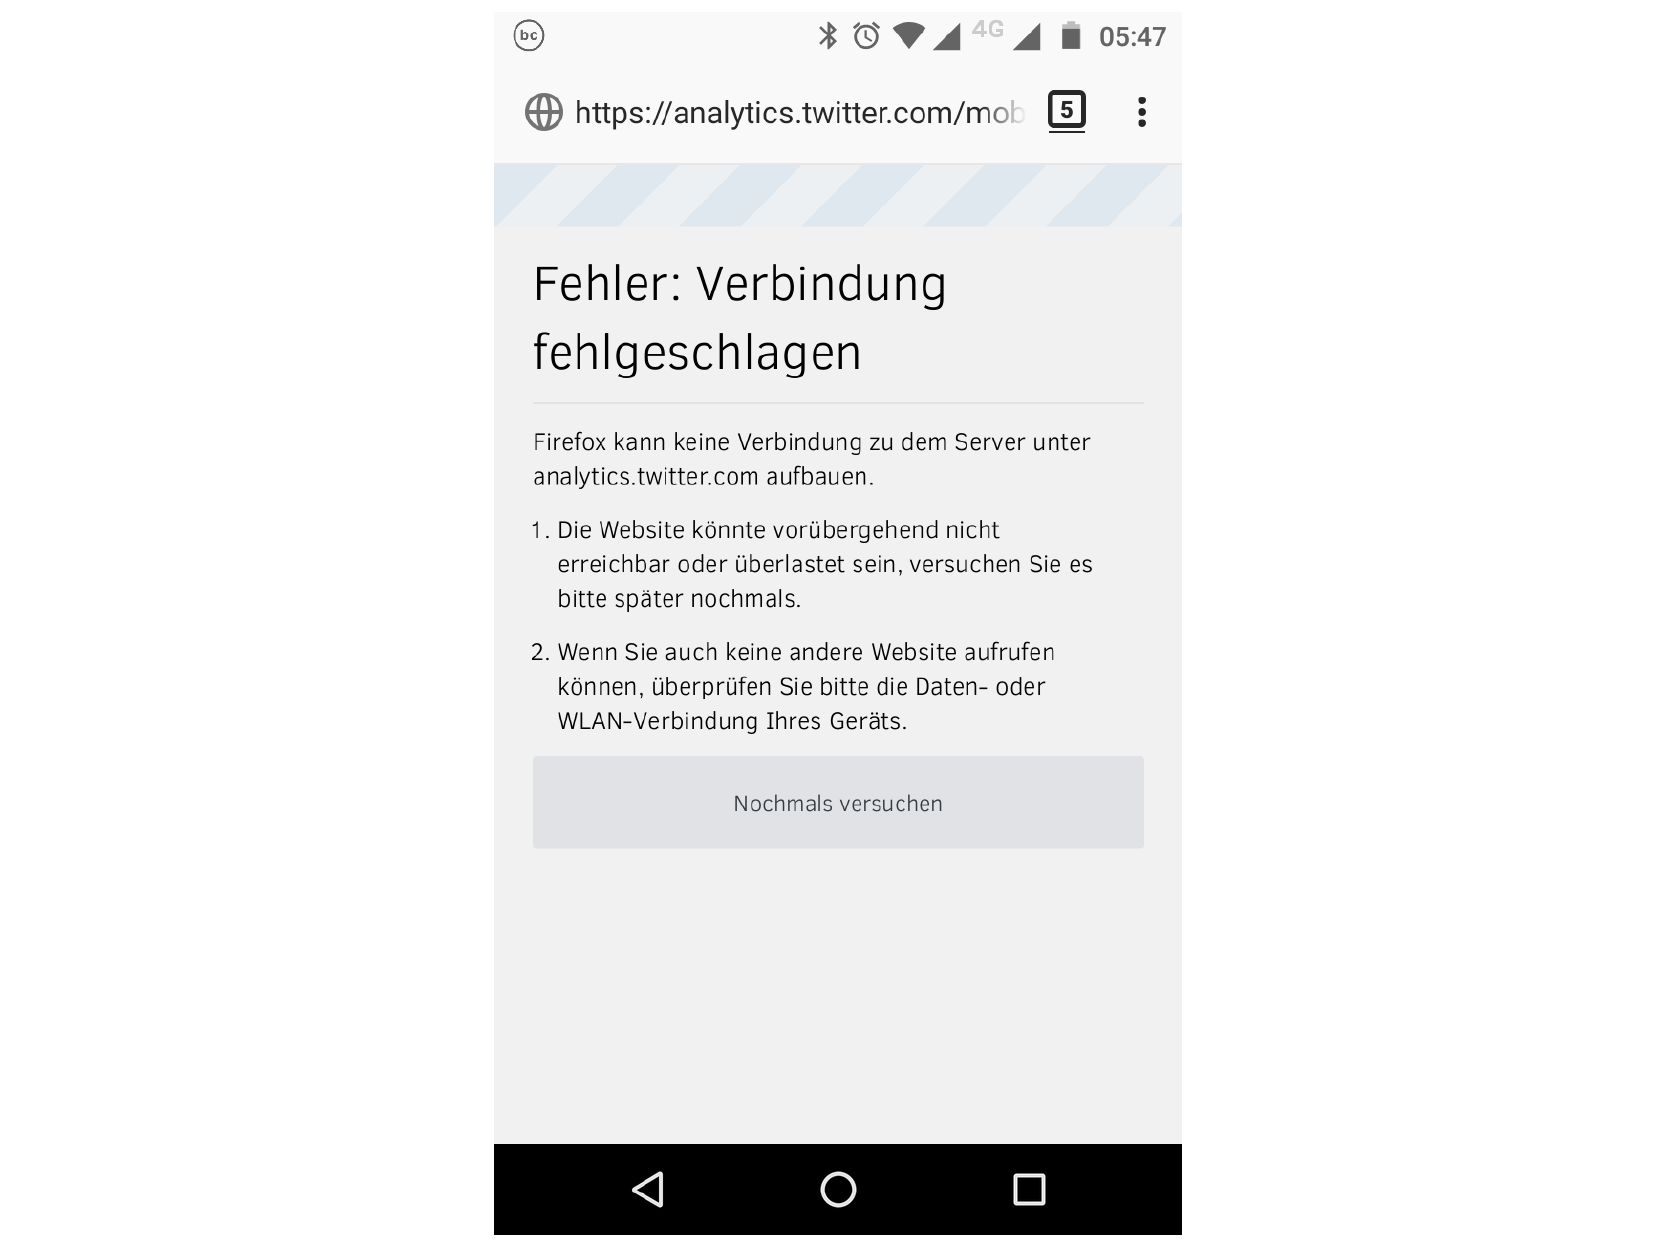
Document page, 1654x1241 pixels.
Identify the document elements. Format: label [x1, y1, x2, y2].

picture [494, 12, 1182, 1235]
